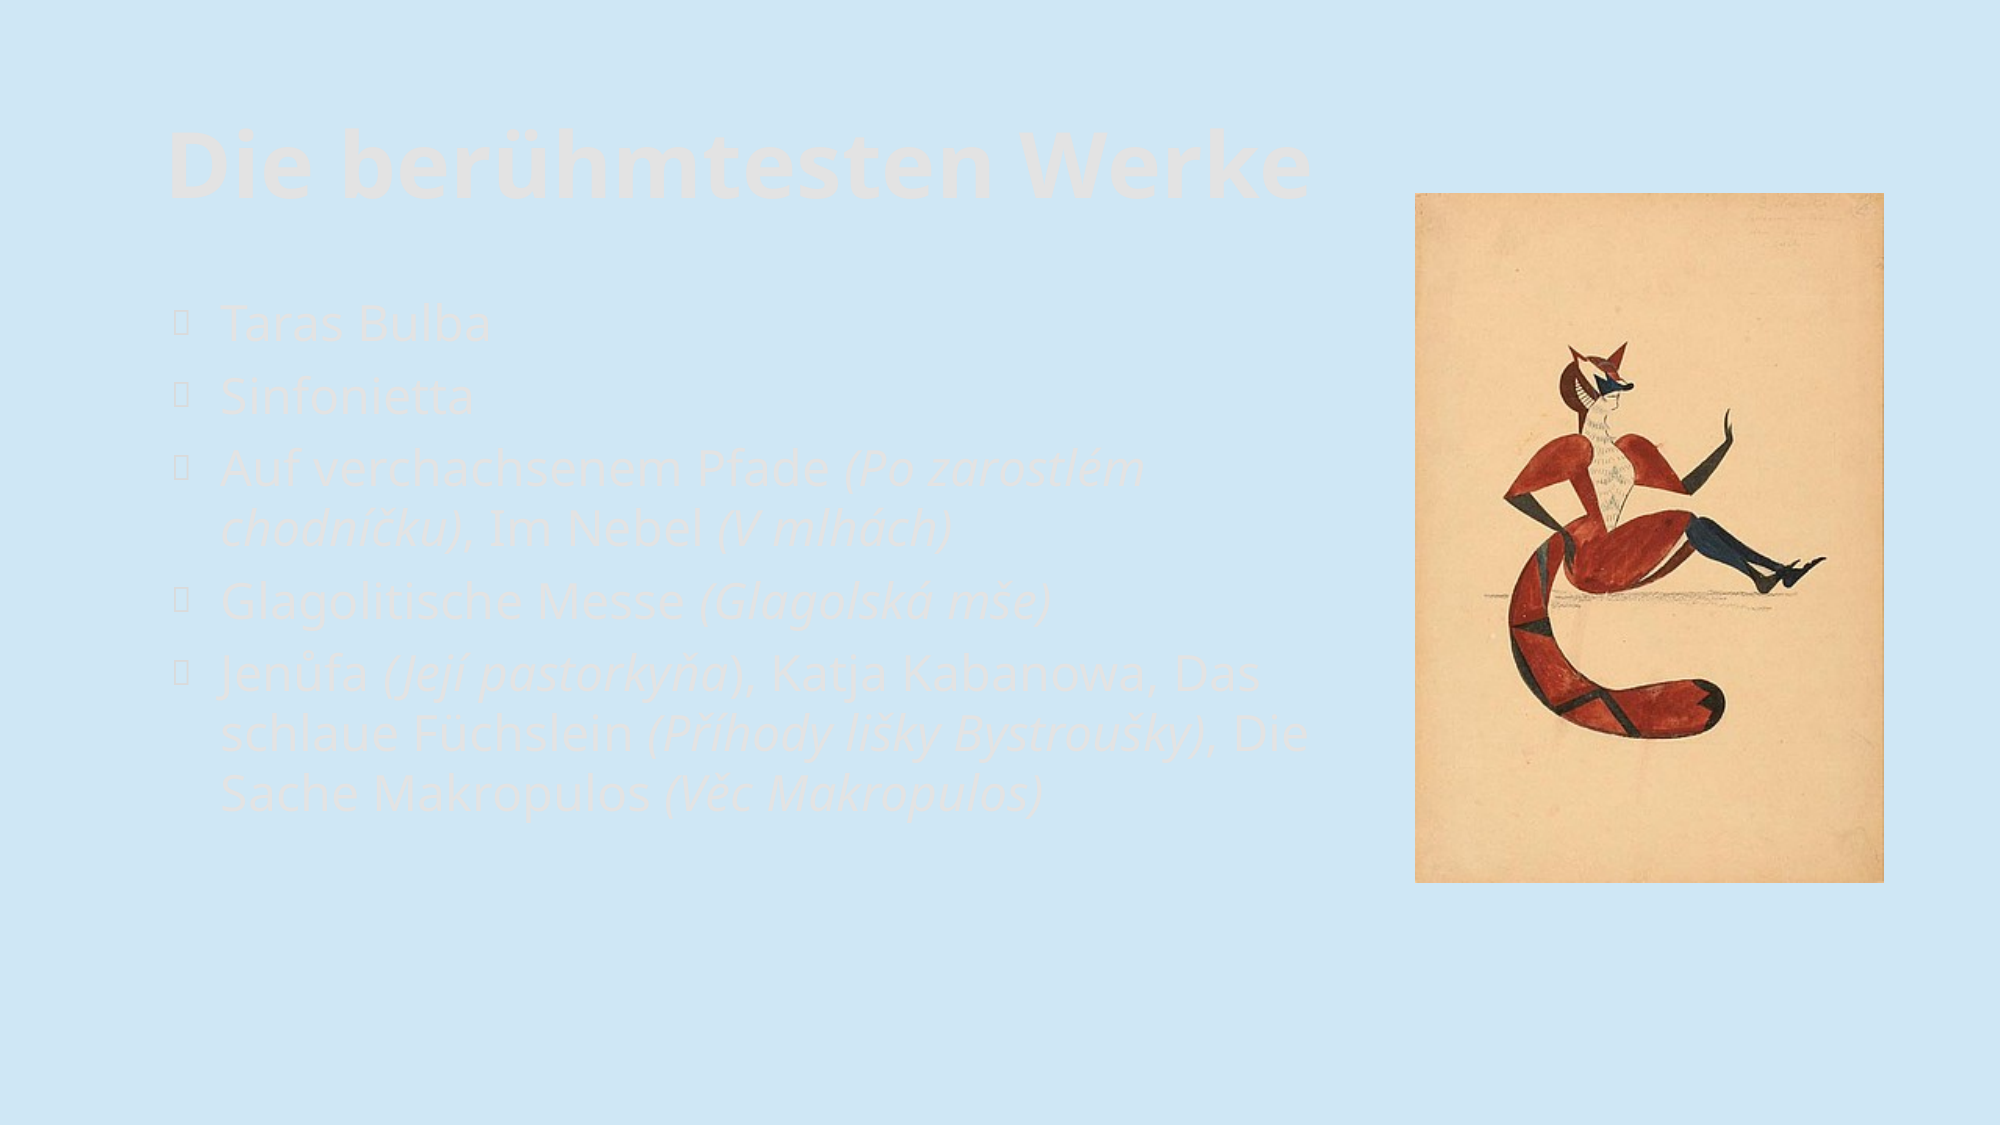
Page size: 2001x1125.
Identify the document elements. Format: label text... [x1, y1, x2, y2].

title Die berühmtesten Werke [149, 99, 1849, 260]
picture [1415, 193, 1884, 883]
list Taras Bulba Sinfonietta Auf verchachsenem Pfade (Po zarostlém chodníčku), Im Nebel (V mlhách) Glagolitische Messe (Glagolská mše) Jenůfa (Její pastorkyňa), Katja Kabanowa, Das schlaue Füchslein (Příhody lišky Bystroušky), Die Sache Makropulos (Věc Makropulos) [149, 284, 1397, 950]
